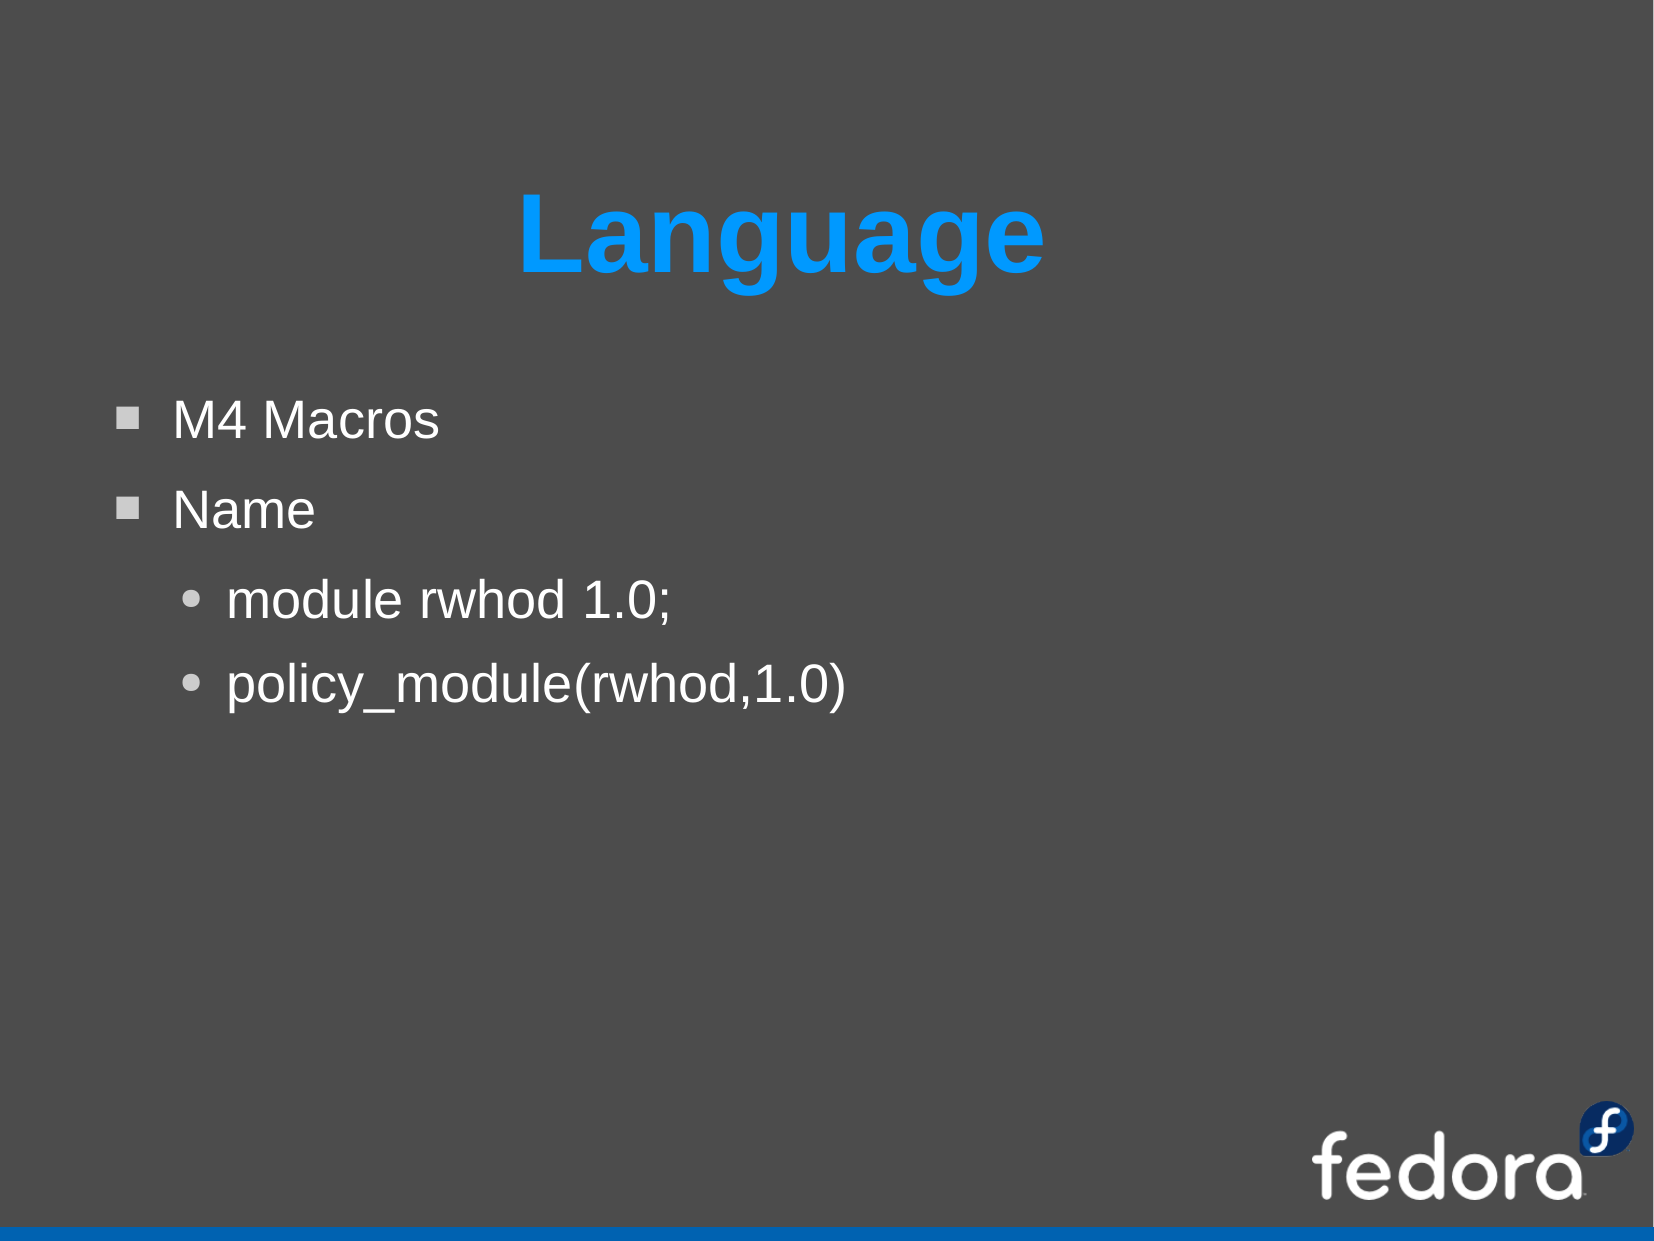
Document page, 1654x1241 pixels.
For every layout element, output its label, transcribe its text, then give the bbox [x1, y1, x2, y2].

picture [1312, 1101, 1634, 1200]
title Language [79, 159, 1485, 308]
list M4 Macros Name module rwhod 1.0; policy_module(rwhod,1.0) [104, 329, 1510, 1062]
